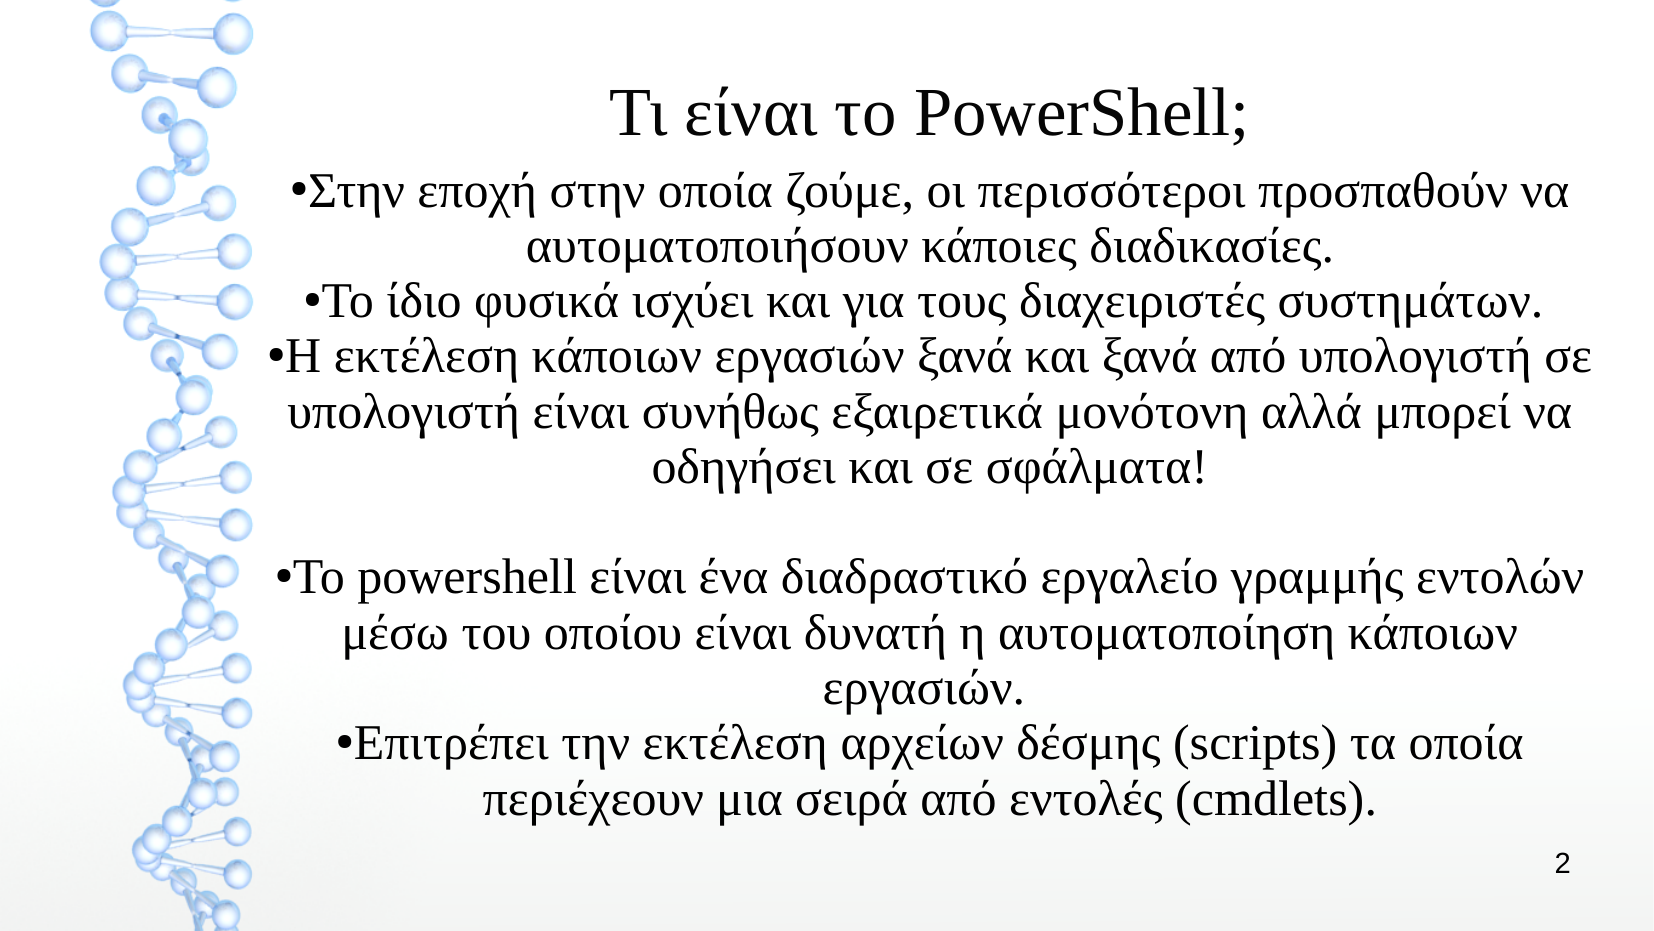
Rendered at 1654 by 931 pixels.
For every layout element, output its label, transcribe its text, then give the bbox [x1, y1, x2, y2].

subtitle Στην εποχή στην οποία ζούμε, οι περισσότεροι προσπαθούν να αυτοματοποιήσουν κάποιες διαδικασίες. Το ίδιο φυσικά ισχύει και για τους διαχειριστές συστημάτων. Η εκτέλεση κάποιων εργασιών ξανά και ξανά από υπολογιστή σε υπολογιστή είναι συνήθως εξαιρετικά μονότονη αλλά μπορεί να οδηγήσει και σε σφάλματα! Το powershell είναι ένα διαδραστικό εργαλείο γραμμής εντολών μέσω του οποίου είναι δυνατή η αυτοματοποίηση κάποιων εργασιών. Επιτρέπει την εκτέλεση αρχείων δέσμης (scripts) τα οποία περιέχεουν μια σειρά από εντολές (cmdlets). [265, 162, 1595, 826]
title Τι είναι το PowerShell; [265, 35, 1595, 162]
picture [0, 0, 1654, 931]
